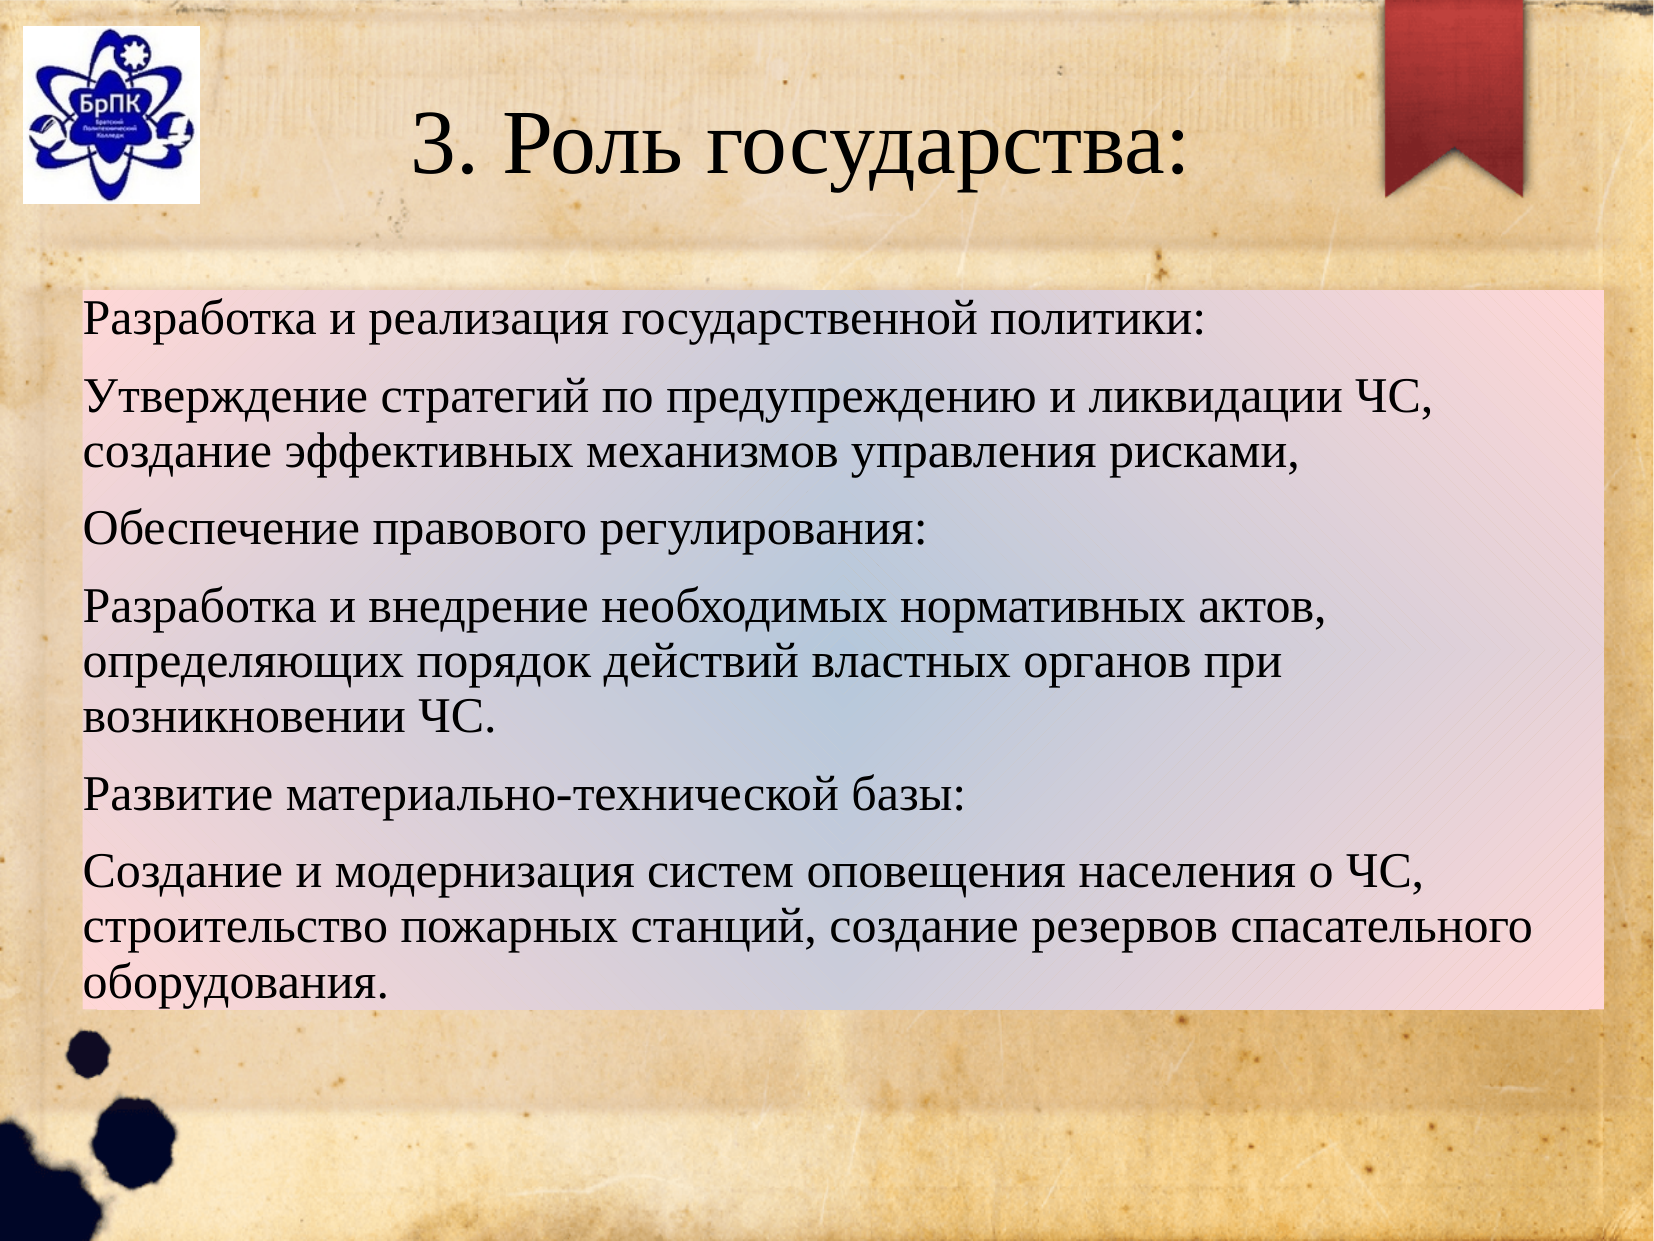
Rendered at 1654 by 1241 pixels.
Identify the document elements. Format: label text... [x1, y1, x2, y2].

title 3. Роль государства: [410, 49, 1654, 237]
picture [0, 0, 1654, 1241]
list Разработка и реализация государственной политики: Утверждение стратегий по предупреждению и ликвидации ЧС, создание эффективных механизмов управления рисками, Обеспечение правового регулирования: Разработка и внедрение необходимых нормативных актов, определяющих порядок действий властных органов при возникновении ЧС. Развитие материально-технической базы: Создание и модернизация систем оповещения населения о ЧС, строительство пожарных станций, создание резервов спасательного оборудования. [82, 290, 1604, 1010]
